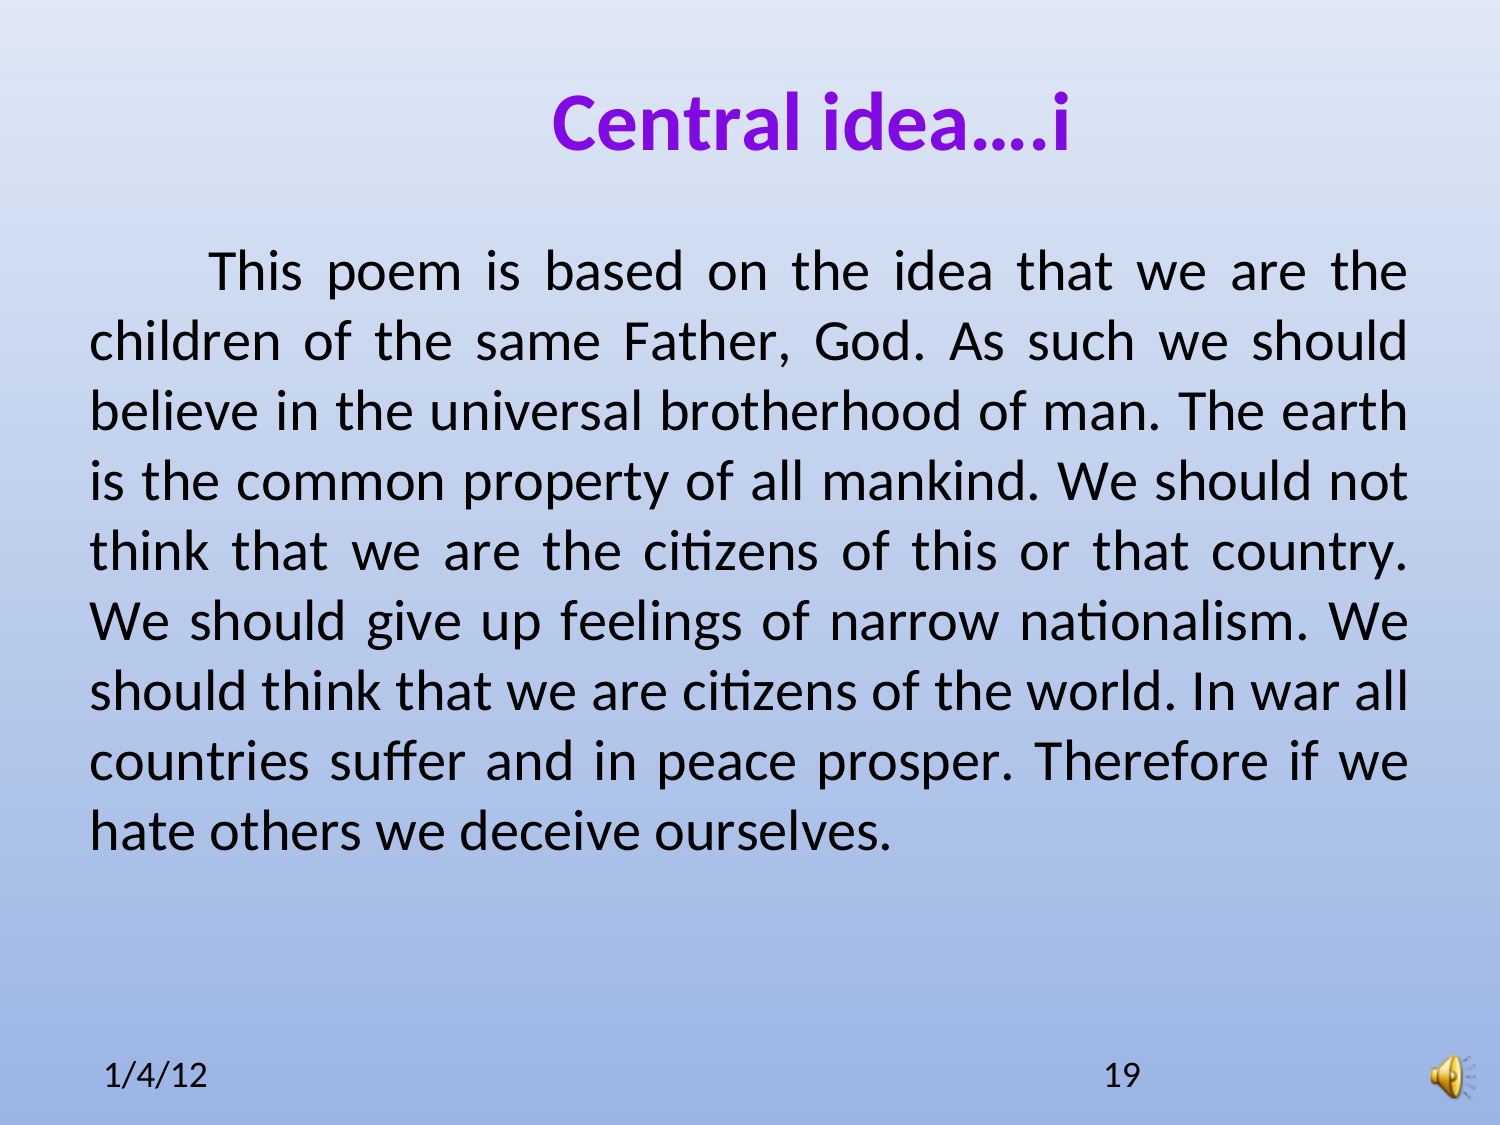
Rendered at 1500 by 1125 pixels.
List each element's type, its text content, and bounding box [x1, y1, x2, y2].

text_box This poem is based on the idea that we are the children of the same Father, God. As such we should believe in the universal brotherhood of man. The earth is the common property of all mankind. We should not think that we are the citizens of this or that country. We should give up feelings of narrow nationalism. We should think that we are citizens of the world. In war all countries suffer and in peace prosper. Therefore if we hate others we deceive ourselves. [75, 224, 1426, 963]
text_box Central idea….i [212, 0, 1413, 224]
picture [1429, 1054, 1480, 1105]
